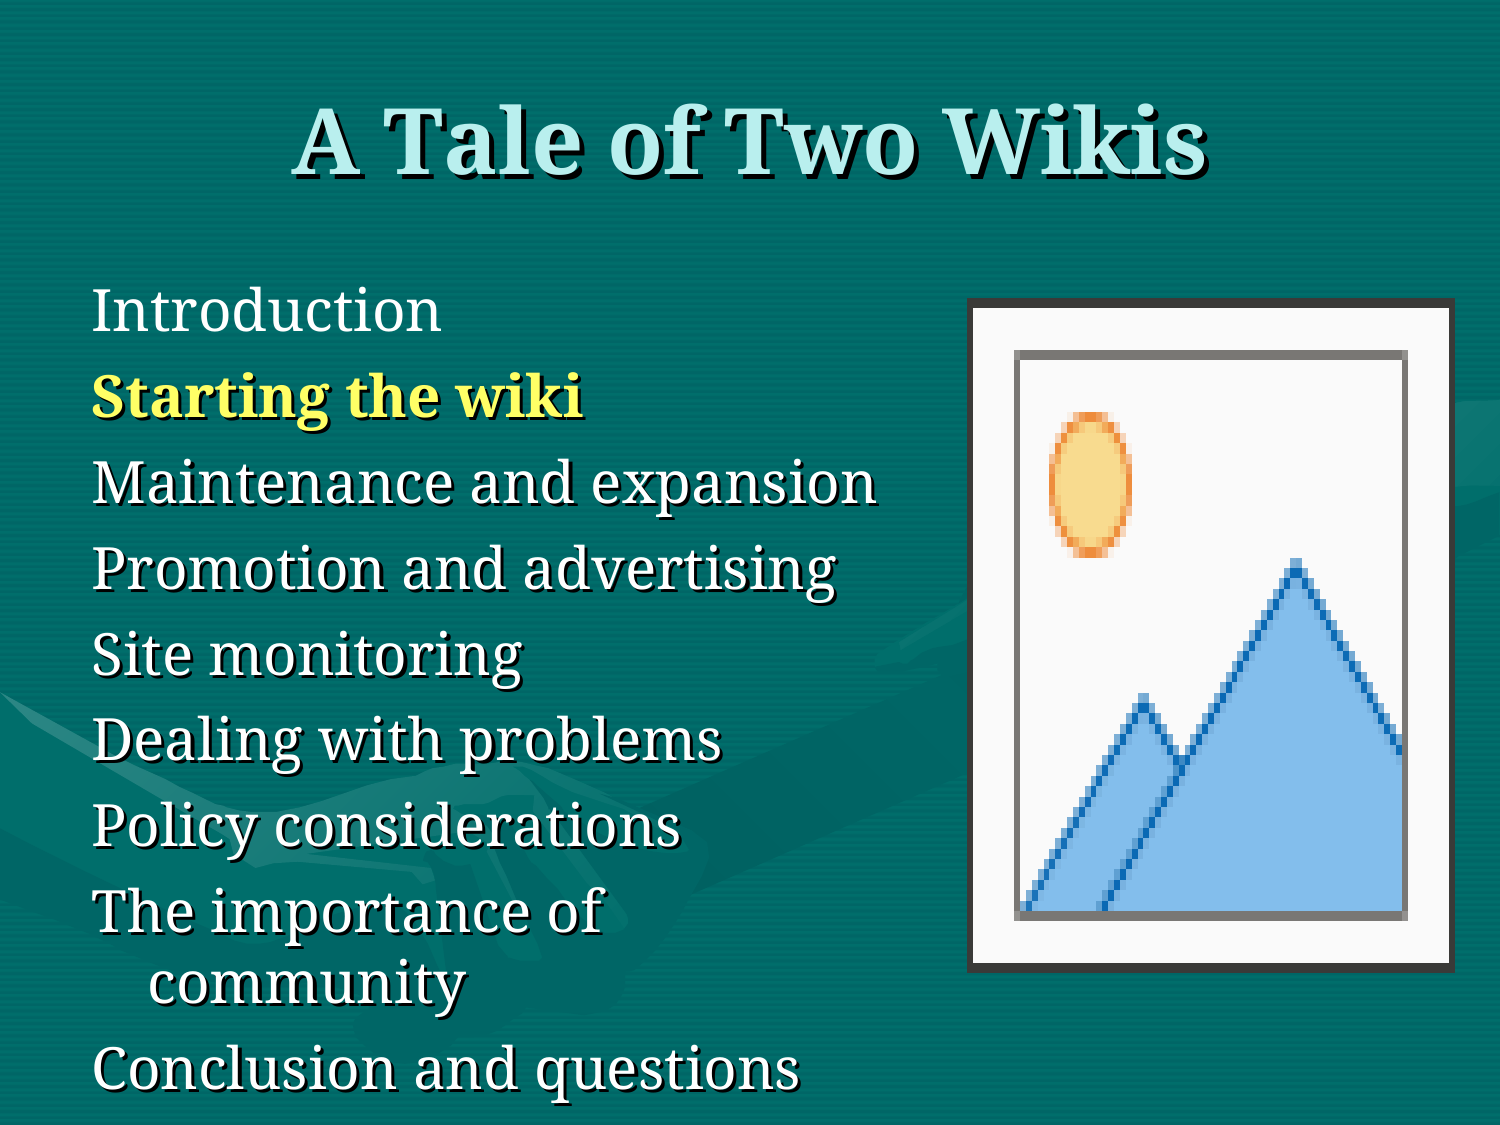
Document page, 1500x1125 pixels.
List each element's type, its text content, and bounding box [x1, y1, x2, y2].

title A Tale of Two Wikis [75, 45, 1426, 233]
list Introduction Starting the wiki Maintenance and expansion Promotion and advertising Site monitoring Dealing with problems Policy considerations The importance of community Conclusion and questions [76, 267, 951, 1024]
picture [425, 1076, 434, 1086]
picture [0, 0, 1500, 1125]
